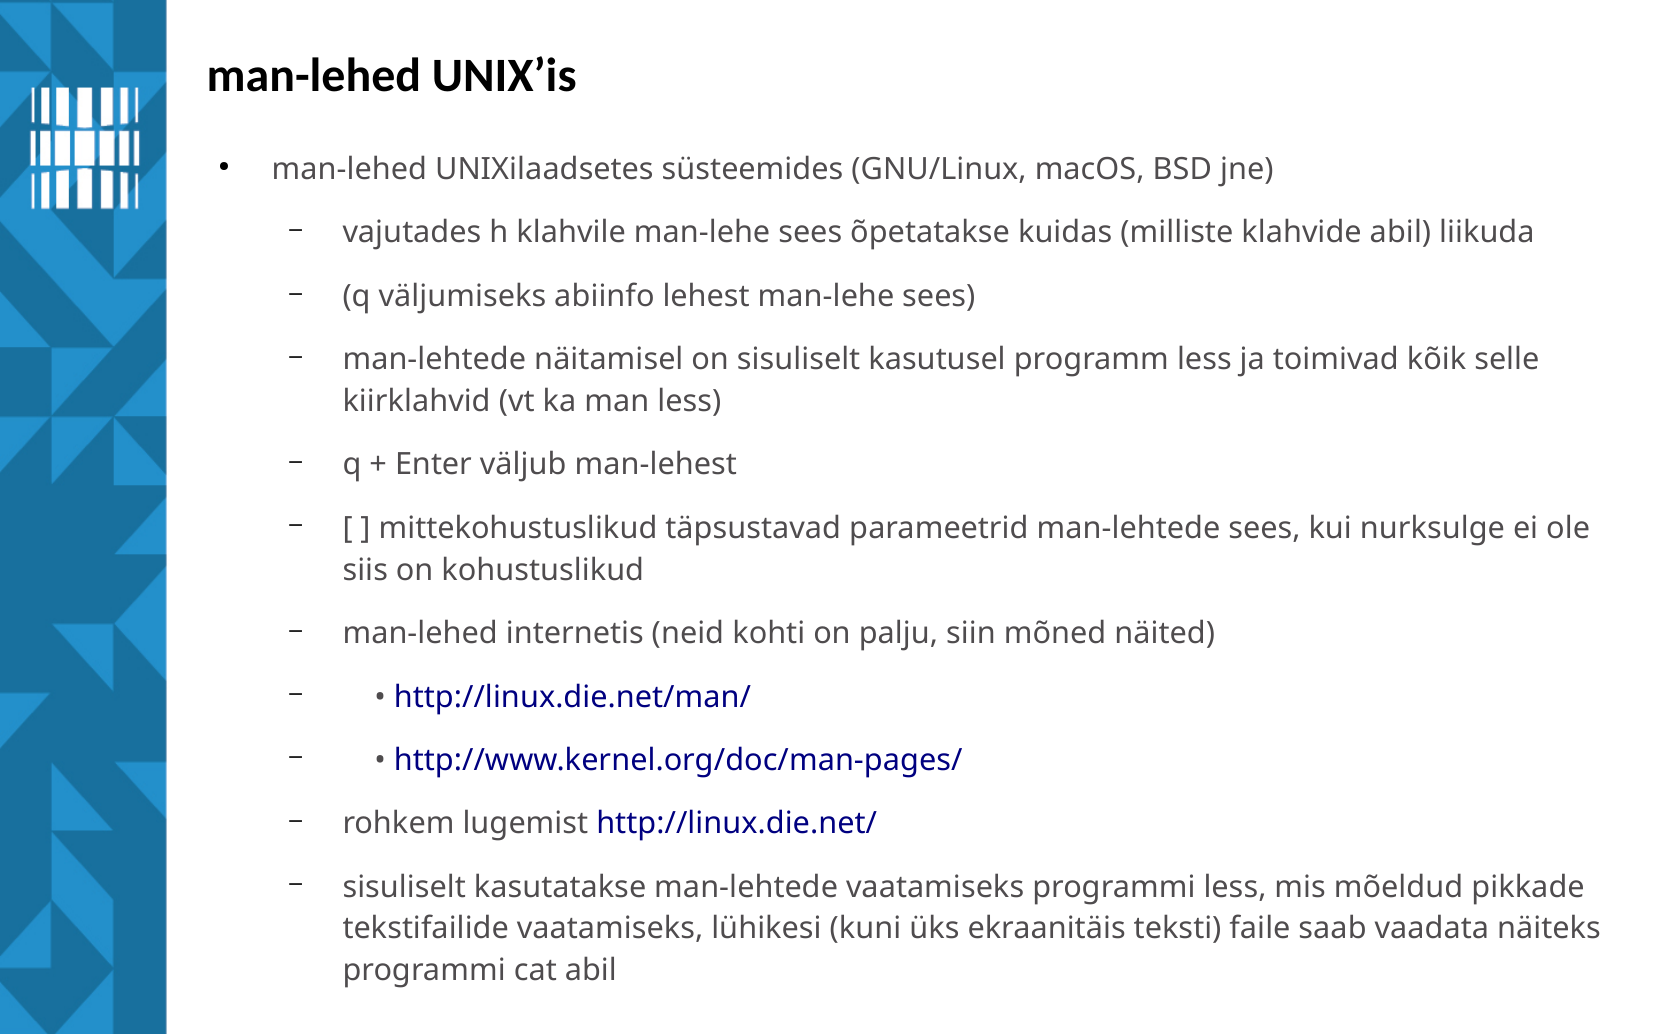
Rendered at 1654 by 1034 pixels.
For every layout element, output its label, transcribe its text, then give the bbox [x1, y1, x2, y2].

title man-lehed UNIX’is [206, 41, 1430, 119]
picture [42, 108, 132, 208]
list man-lehed UNIXilaadsetes süsteemides (GNU/Linux, macOS, BSD jne) vajutades h klahvile man-lehe sees õpetatakse kuidas (milliste klahvide abil) liikuda (q väljumiseks abiinfo lehest man-lehe sees) man-lehtede näitamisel on sisuliselt kasutusel programm less ja toimivad kõik selle kiirklahvid (vt ka man less) q + Enter väljub man-lehest [ ] mittekohustuslikud täpsustavad parameetrid man-lehtede sees, kui nurksulge ei ole siis on kohustuslikud man-lehed internetis (neid kohti on palju, siin mõned näited) • http://linux.die.net/man/ • http://www.kernel.org/doc/man-pages/ rohkem lugemist http://linux.die.net/ sisuliselt kasutatakse man-lehtede vaatamiseks programmi less, mis mõeldud pikkade tekstifailide vaatamiseks, lühikesi (kuni üks ekraanitäis teksti) faile saab vaadata näiteks programmi cat abil [200, 146, 1607, 1004]
